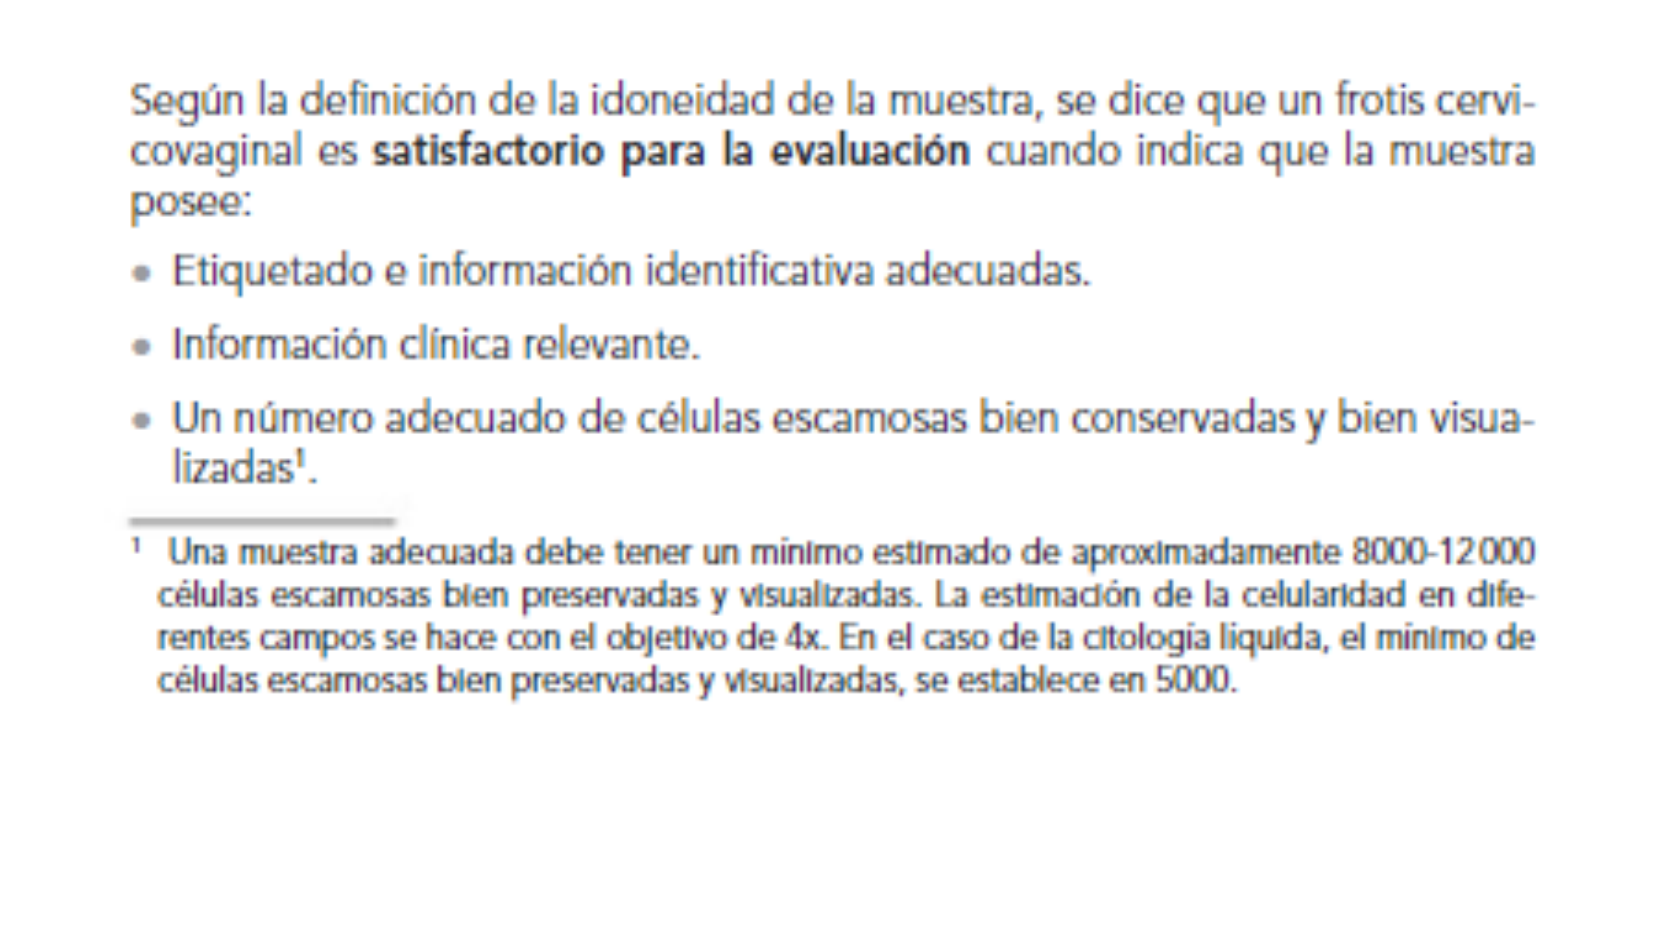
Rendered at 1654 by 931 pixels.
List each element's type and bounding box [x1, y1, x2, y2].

picture [59, 58, 1595, 709]
